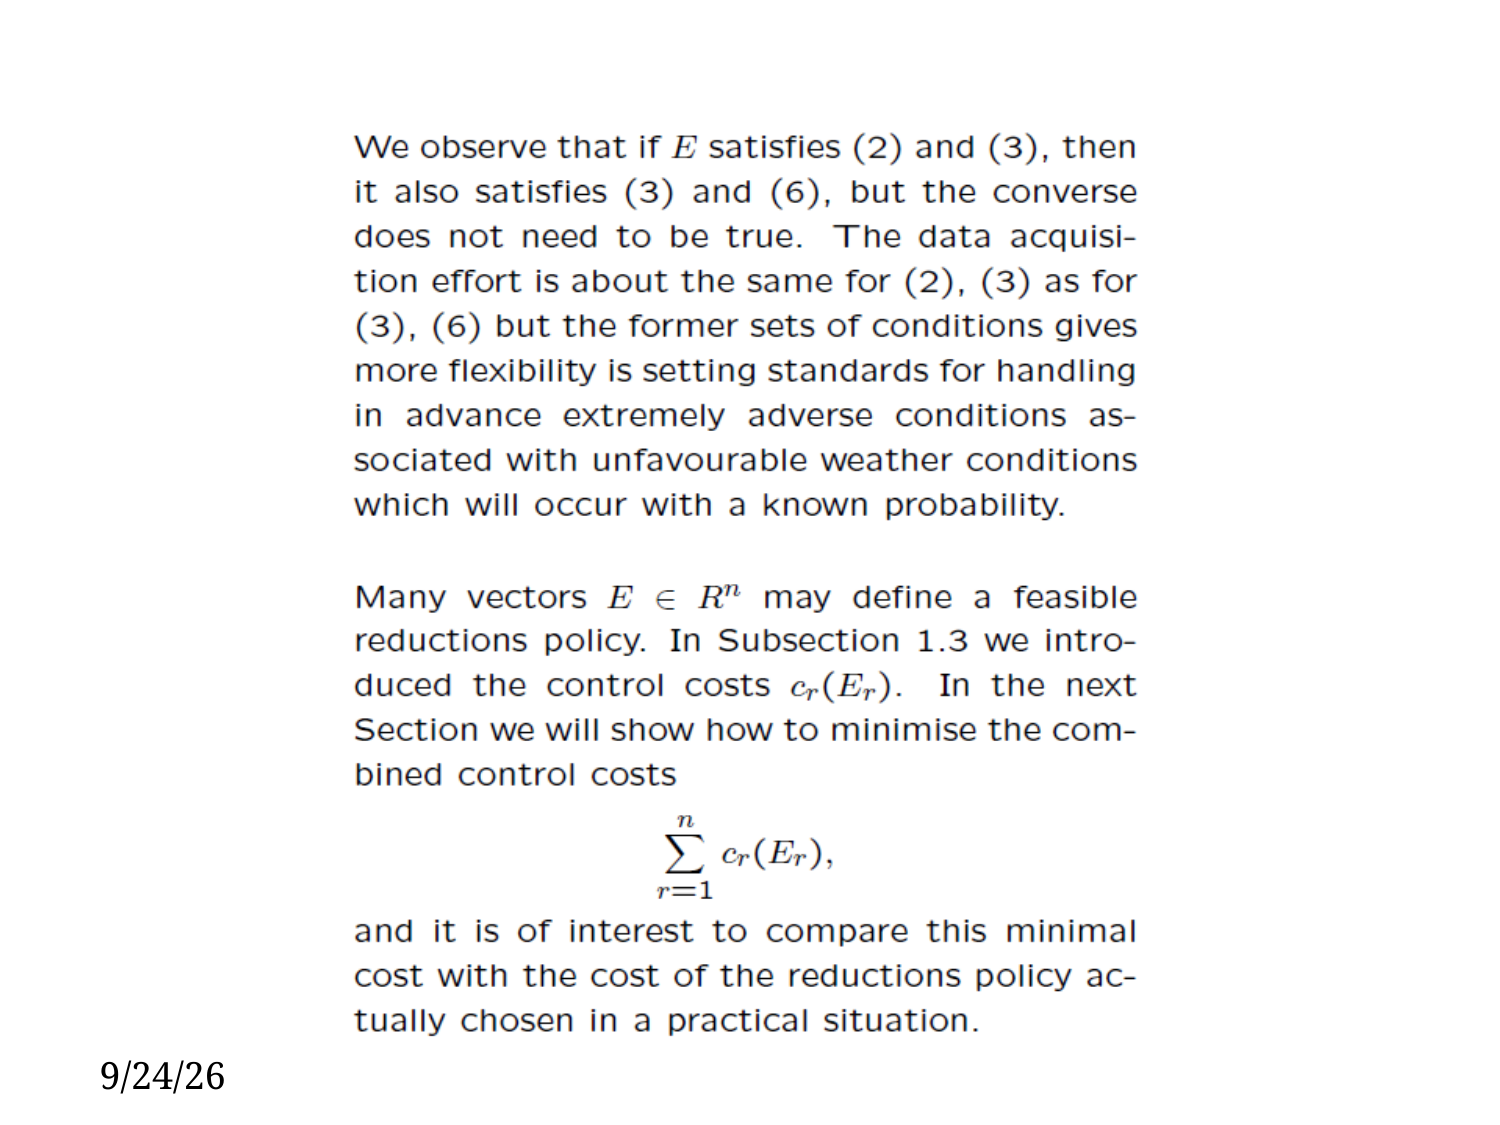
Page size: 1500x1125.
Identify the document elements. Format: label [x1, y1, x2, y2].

picture [334, 112, 1166, 1060]
